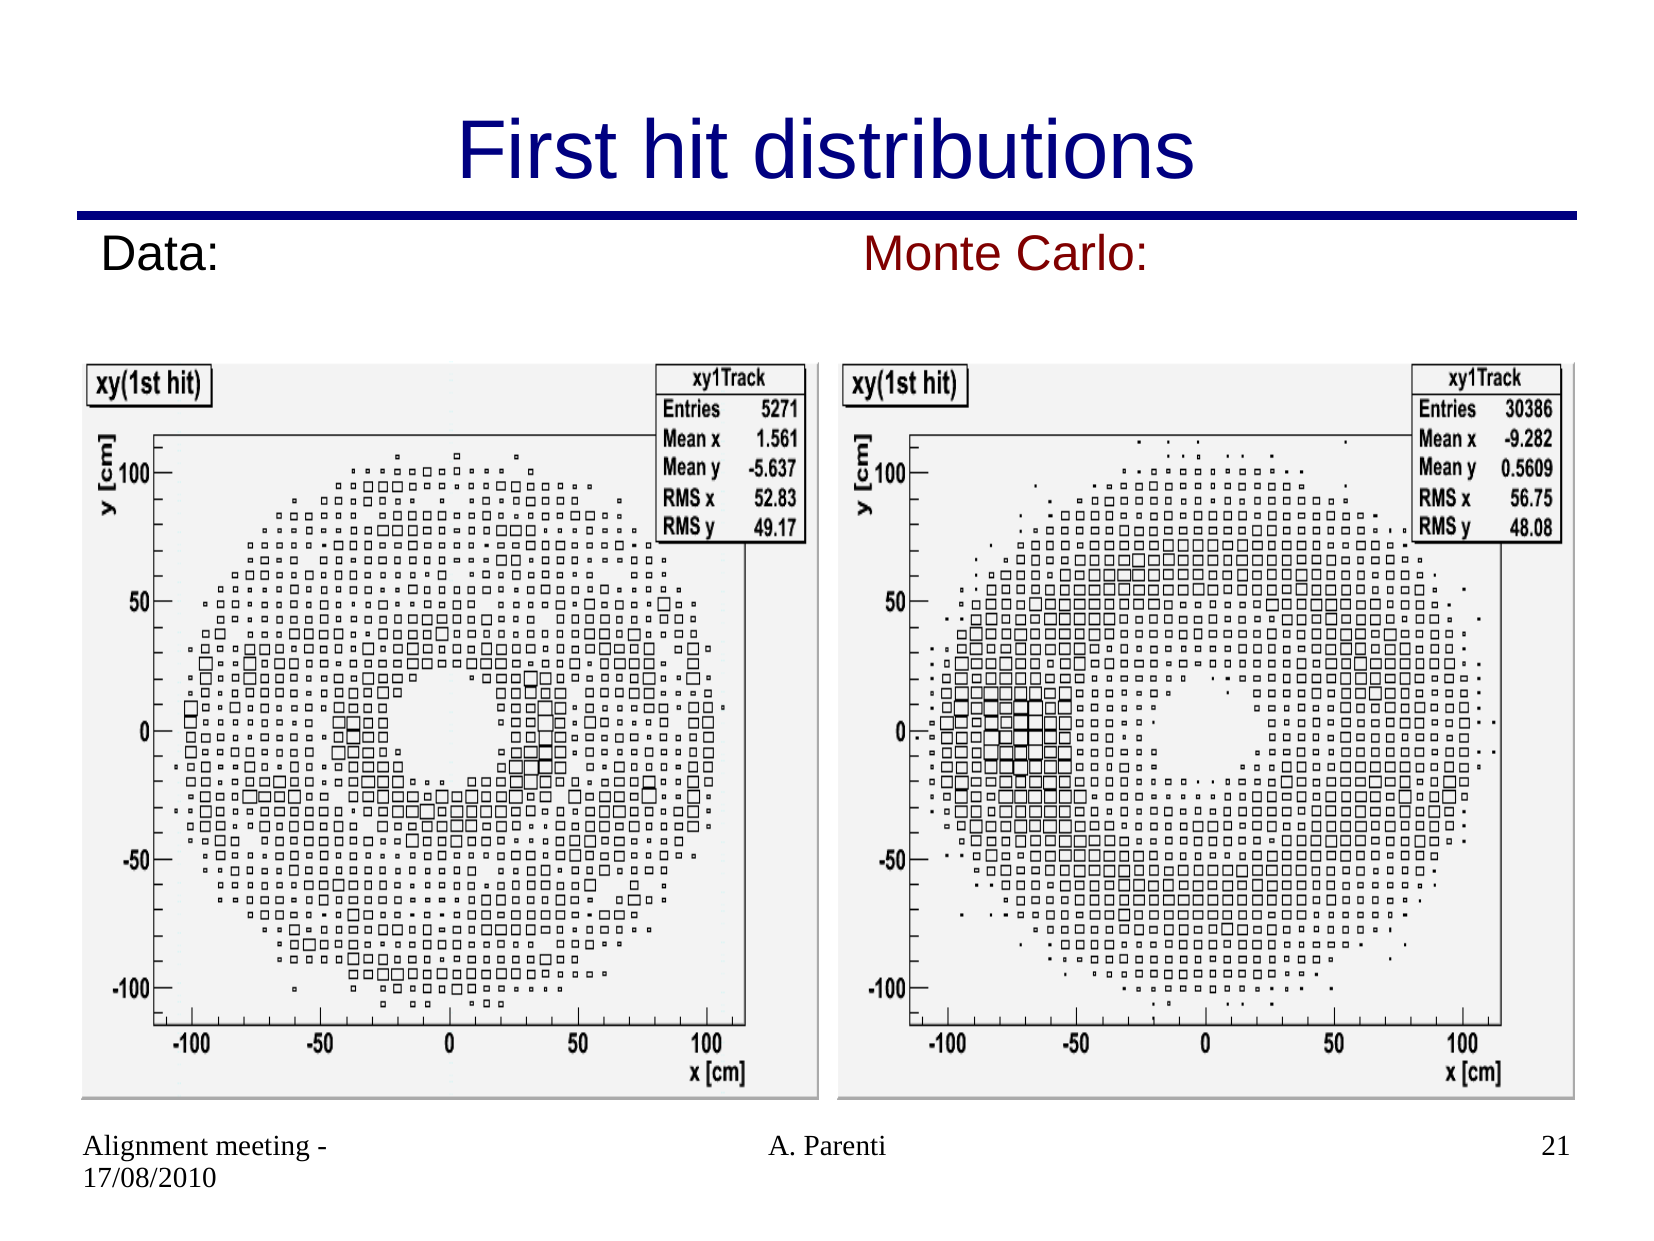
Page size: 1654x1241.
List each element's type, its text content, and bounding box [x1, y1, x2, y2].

list Data: [82, 225, 809, 361]
list Data: [82, 1100, 809, 1109]
title First hit distributions [82, 75, 1571, 226]
picture [80, 361, 819, 1100]
picture [836, 361, 1575, 1100]
list Monte Carlo: [845, 225, 1572, 1094]
